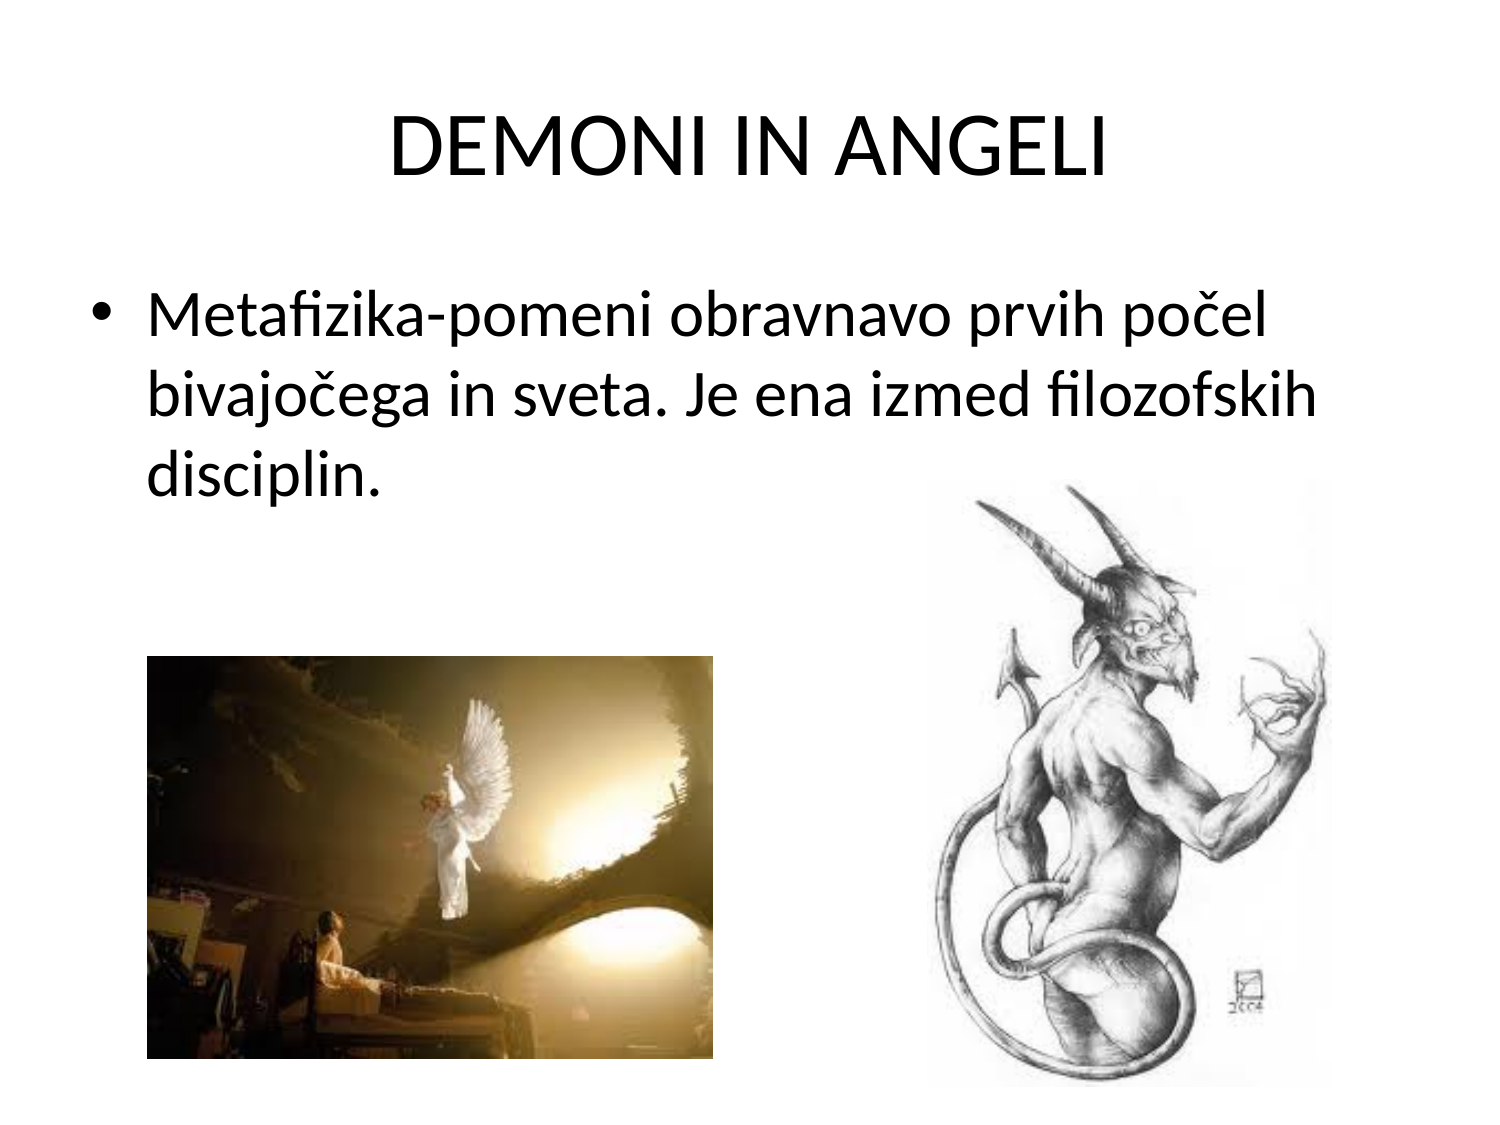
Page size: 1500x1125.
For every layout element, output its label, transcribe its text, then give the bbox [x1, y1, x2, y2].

list Metafizika-pomeni obravnavo prvih počel bivajočega in sveta. Je ena izmed filozofskih disciplin. [75, 262, 1425, 1005]
picture [927, 479, 1332, 1087]
picture [147, 656, 713, 1059]
title DEMONI IN ANGELI [75, 45, 1425, 233]
